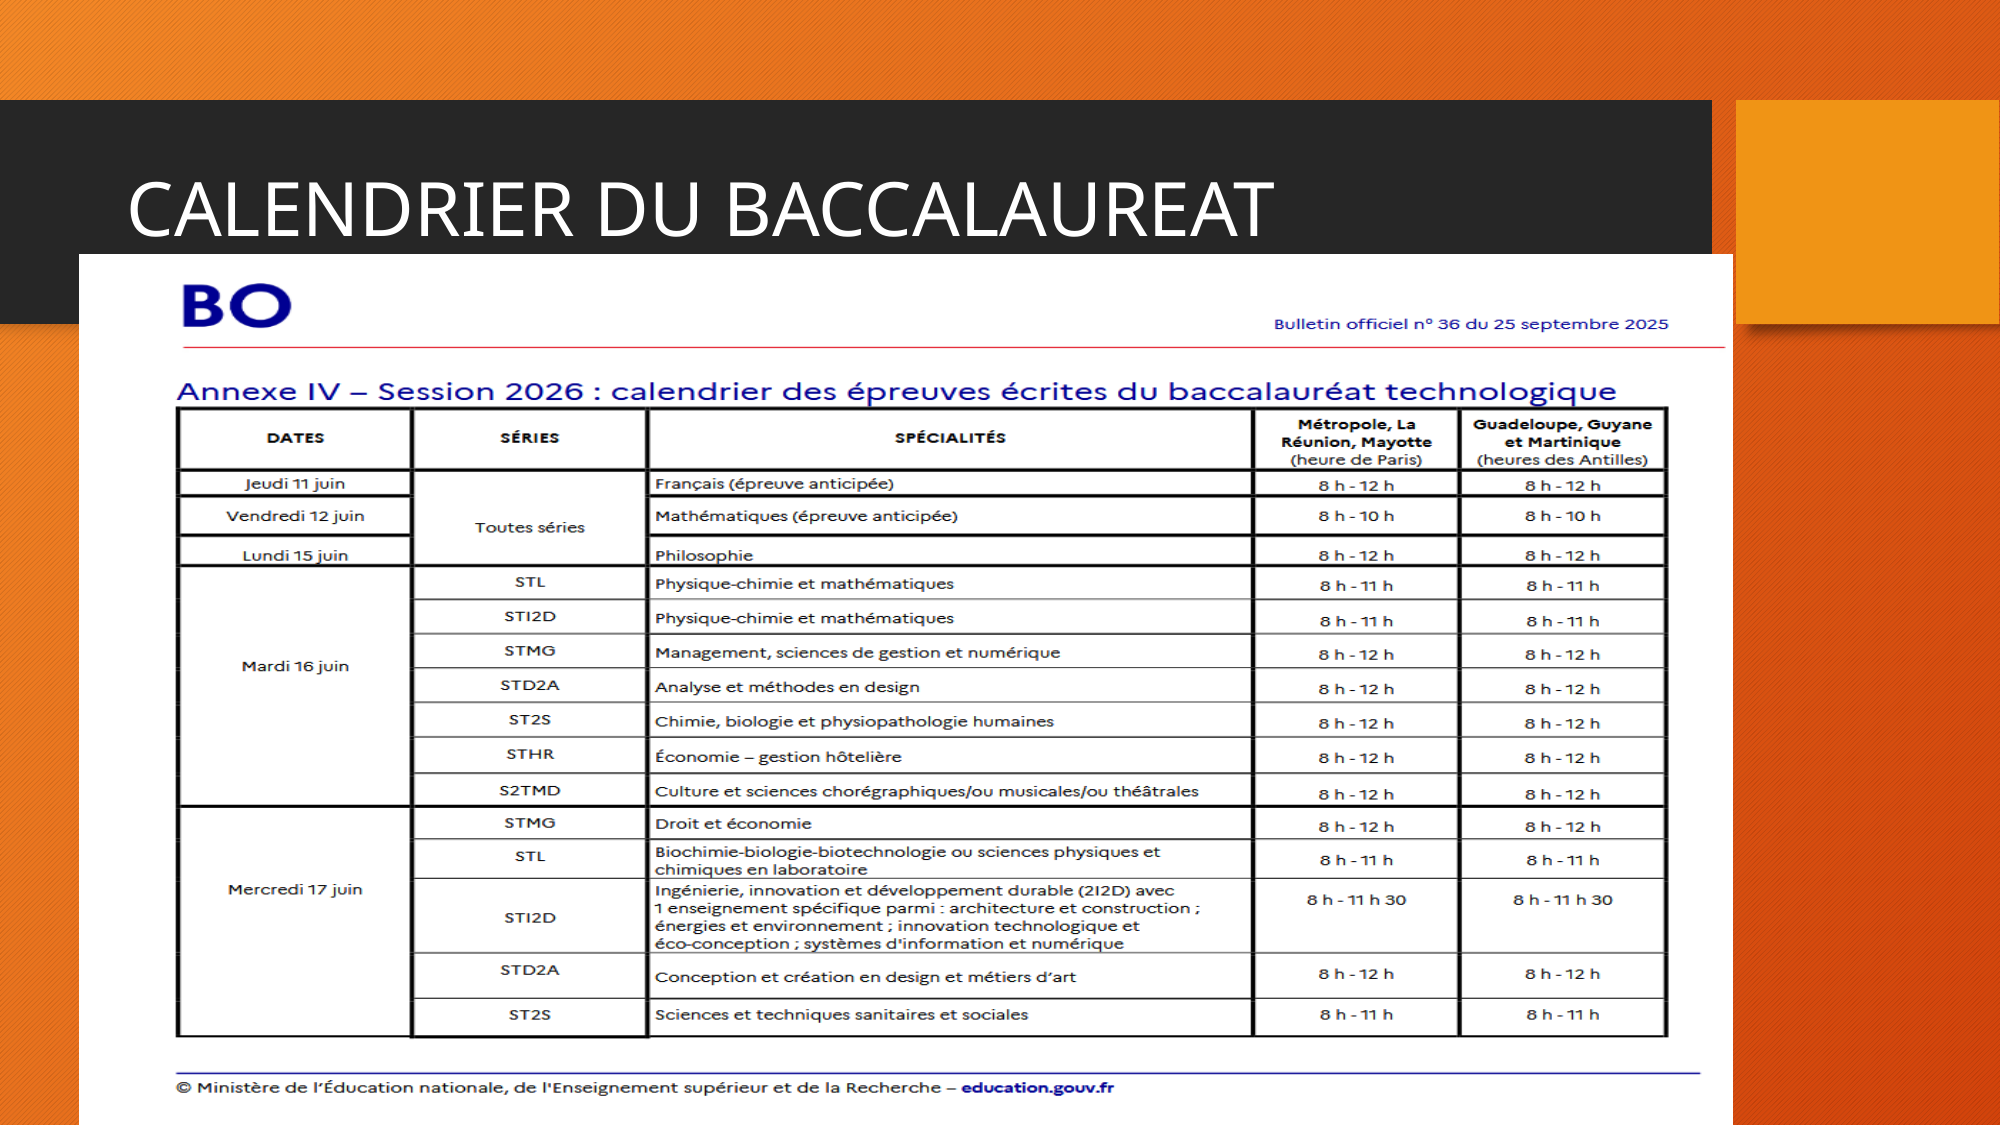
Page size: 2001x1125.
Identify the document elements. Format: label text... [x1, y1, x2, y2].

title CALENDRIER DU BACCALAUREAT [111, 123, 1689, 254]
picture [1736, 323, 2000, 348]
picture [0, 254, 1733, 1125]
